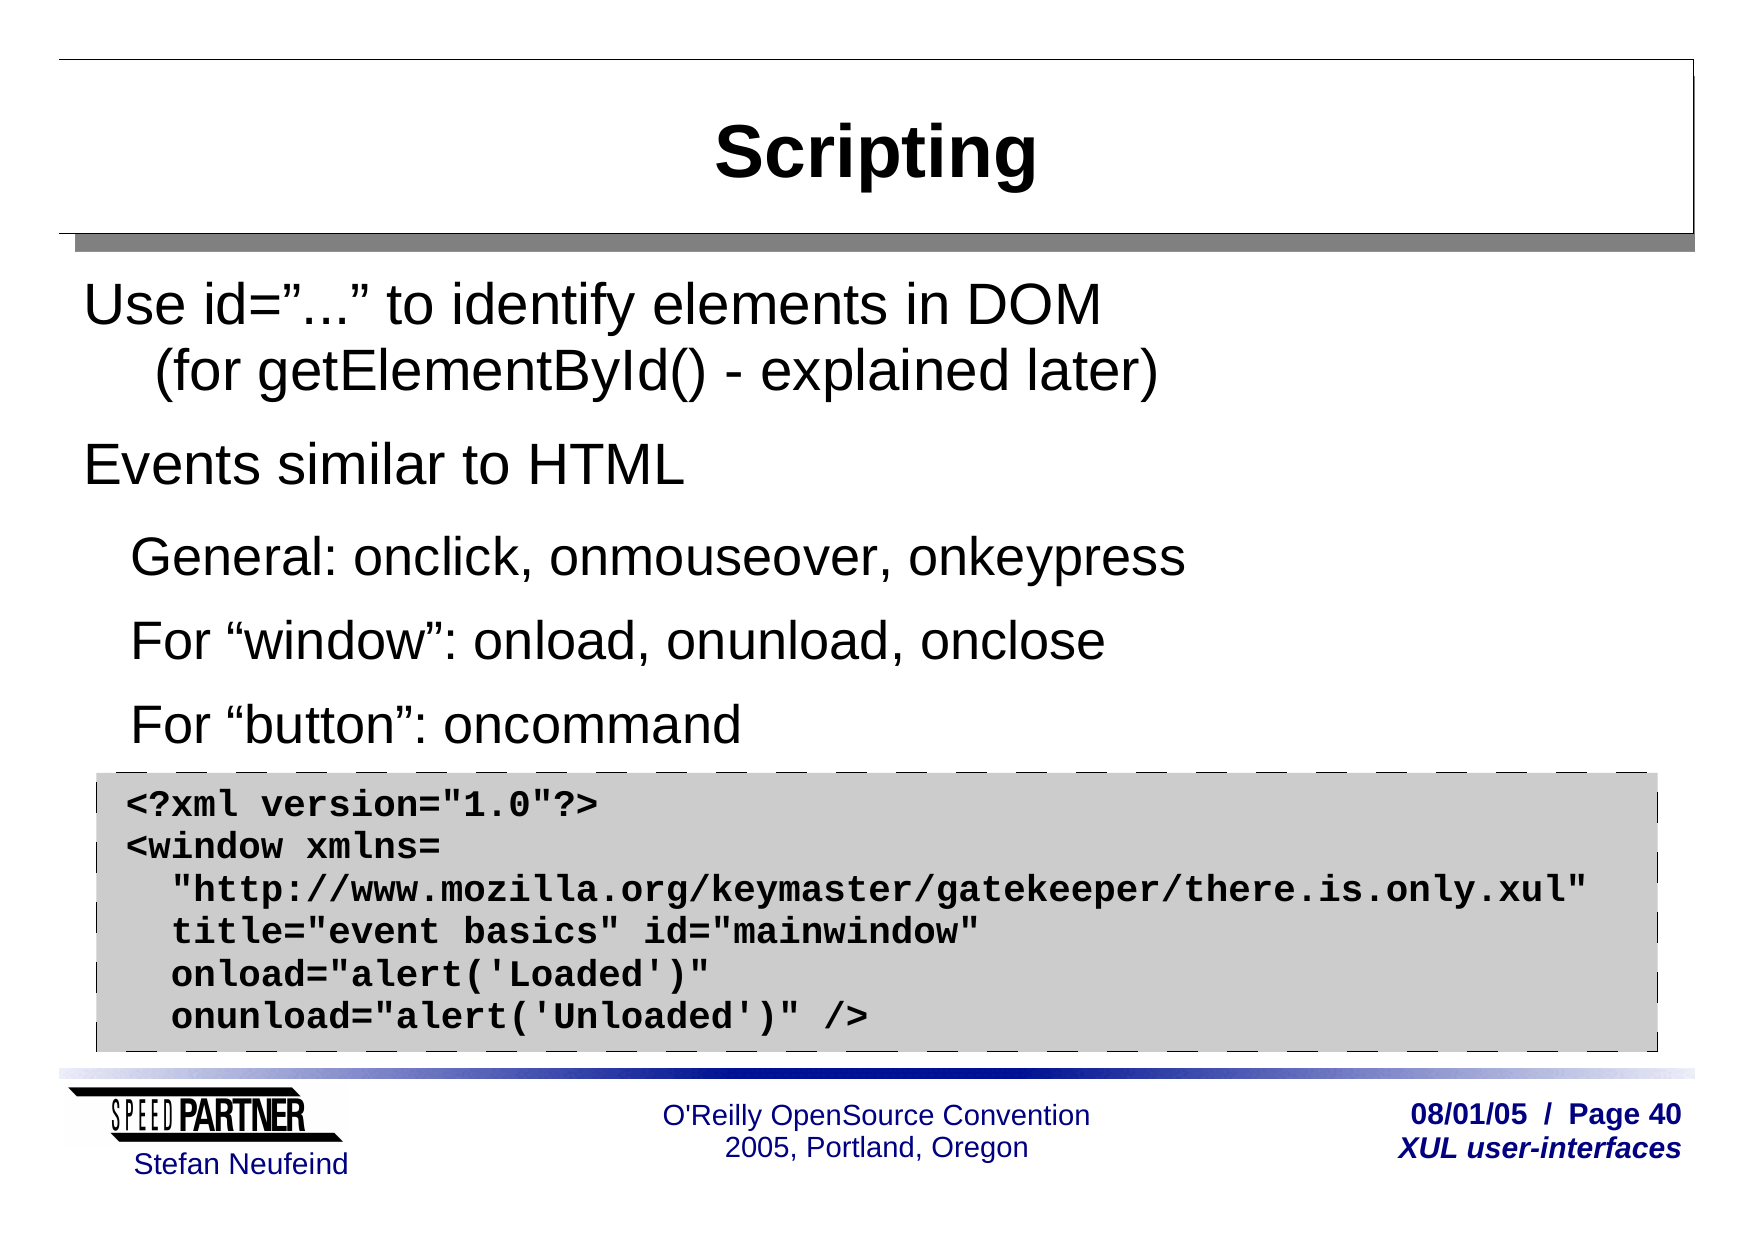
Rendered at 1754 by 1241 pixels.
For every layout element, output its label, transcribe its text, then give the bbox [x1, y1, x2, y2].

list Use id=”...” to identify elements in DOM (for getElementById() - explained later) Events similar to HTML General: onclick, onmouseover, onkeypress For “window”: onload, onunload, onclose For “button”: oncommand [71, 272, 1695, 1055]
picture [64, 1082, 348, 1146]
text_box <?xml version="1.0"?> <window xmlns= "http://www.mozilla.org/keymaster/gatekeeper/there.is.only.xul" title="event basics" id="mainwindow" onload="alert('Loaded')" onunload="alert('Unloaded')" /> [96, 772, 1658, 1052]
title Scripting [59, 59, 1695, 244]
picture [59, 1068, 1695, 1079]
